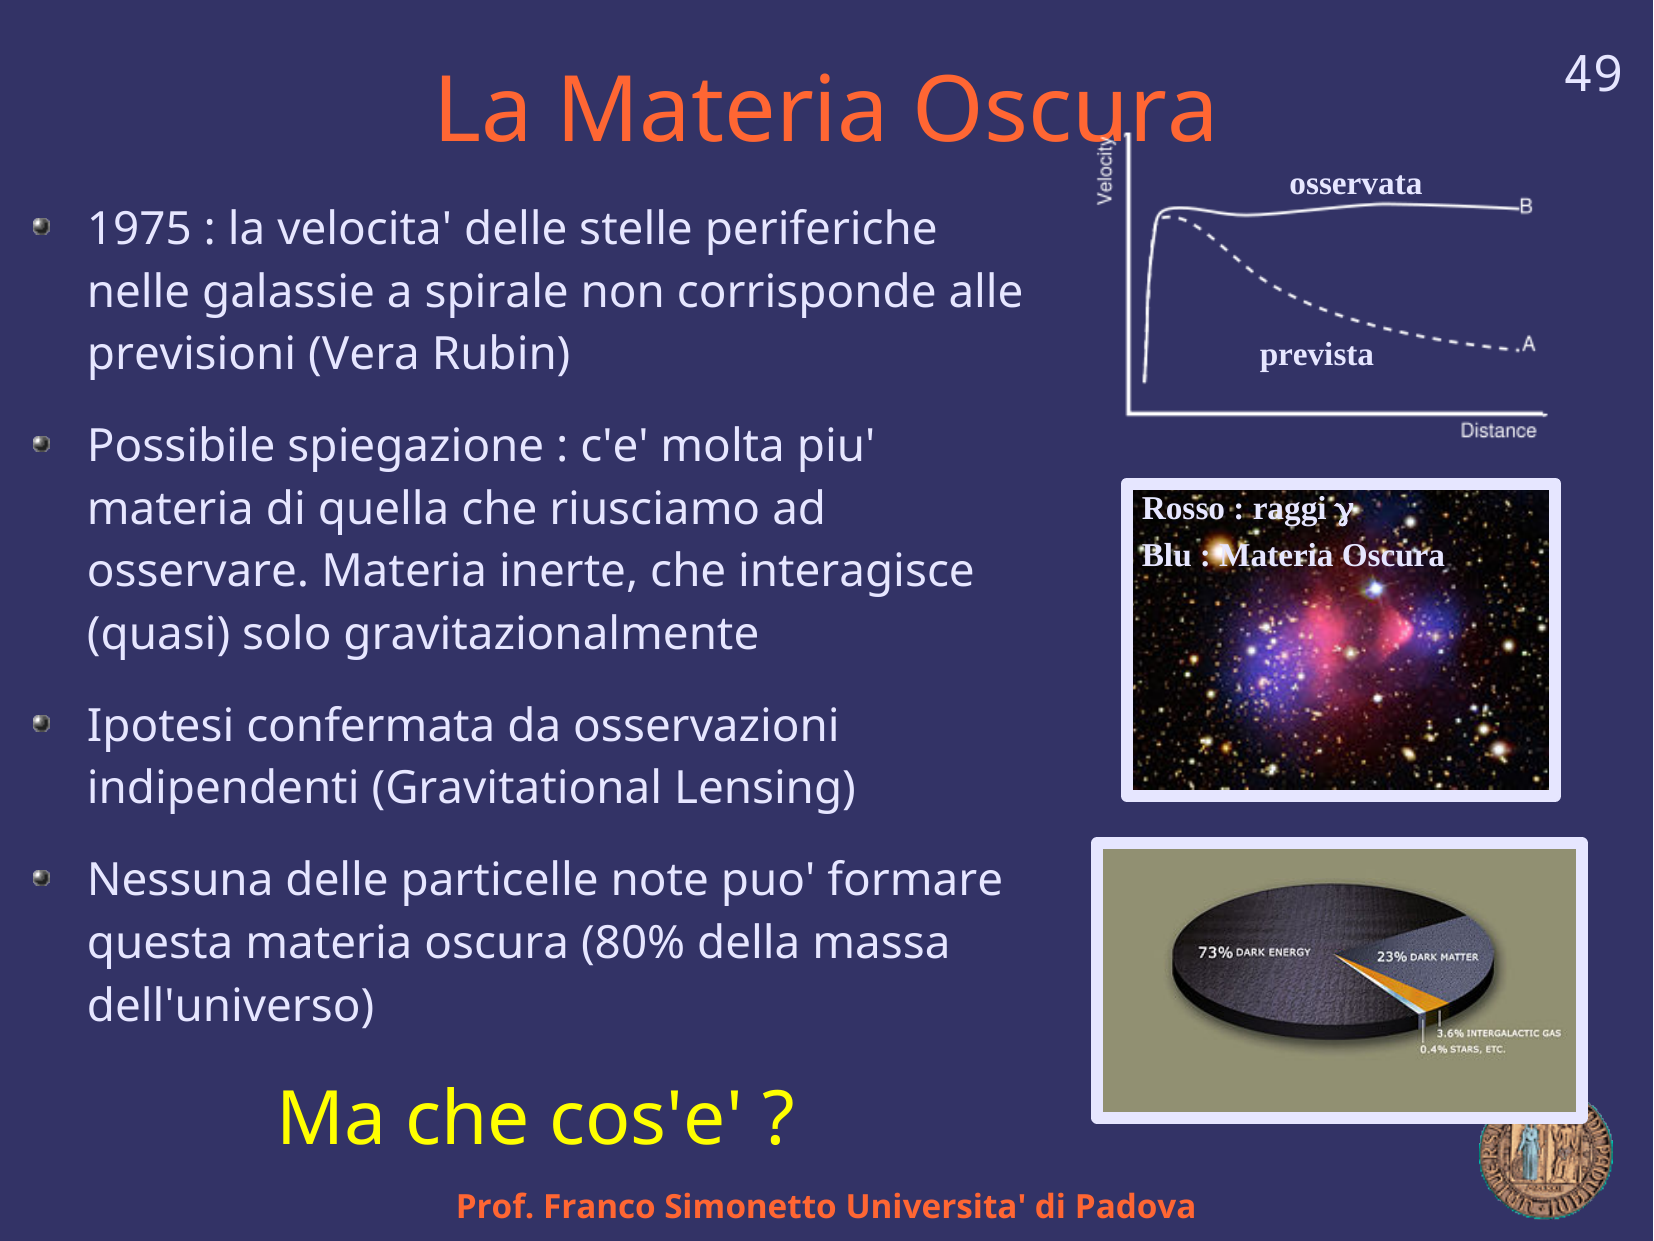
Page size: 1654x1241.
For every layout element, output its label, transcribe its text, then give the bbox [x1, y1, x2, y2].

title La Materia Oscura [82, 55, 1571, 156]
picture [1132, 489, 1550, 790]
text_box Rosso : raggi g [1127, 482, 1364, 529]
picture [1479, 1087, 1613, 1221]
picture [1096, 114, 1565, 447]
picture [1103, 849, 1576, 1112]
list 1975 : la velocita' delle stelle periferiche nelle galassie a spirale non corrisponde alle previsioni (Vera Rubin) Possibile spiegazione : c'e' molta piu' materia di quella che riusciamo ad osservare. Materia inerte, che interagisce (quasi) solo gravitazionalmente Ipotesi confermata da osservazioni indipendenti (Gravitational Lensing) Nessuna delle particelle note puo' formare questa materia oscura (80% della massa dell'universo) Ma che cos'e' ? [15, 195, 1051, 1241]
text_box prevista [1245, 328, 1389, 381]
text_box Blu : Materia Oscura [1127, 529, 1461, 582]
text_box osservata [1274, 157, 1438, 210]
